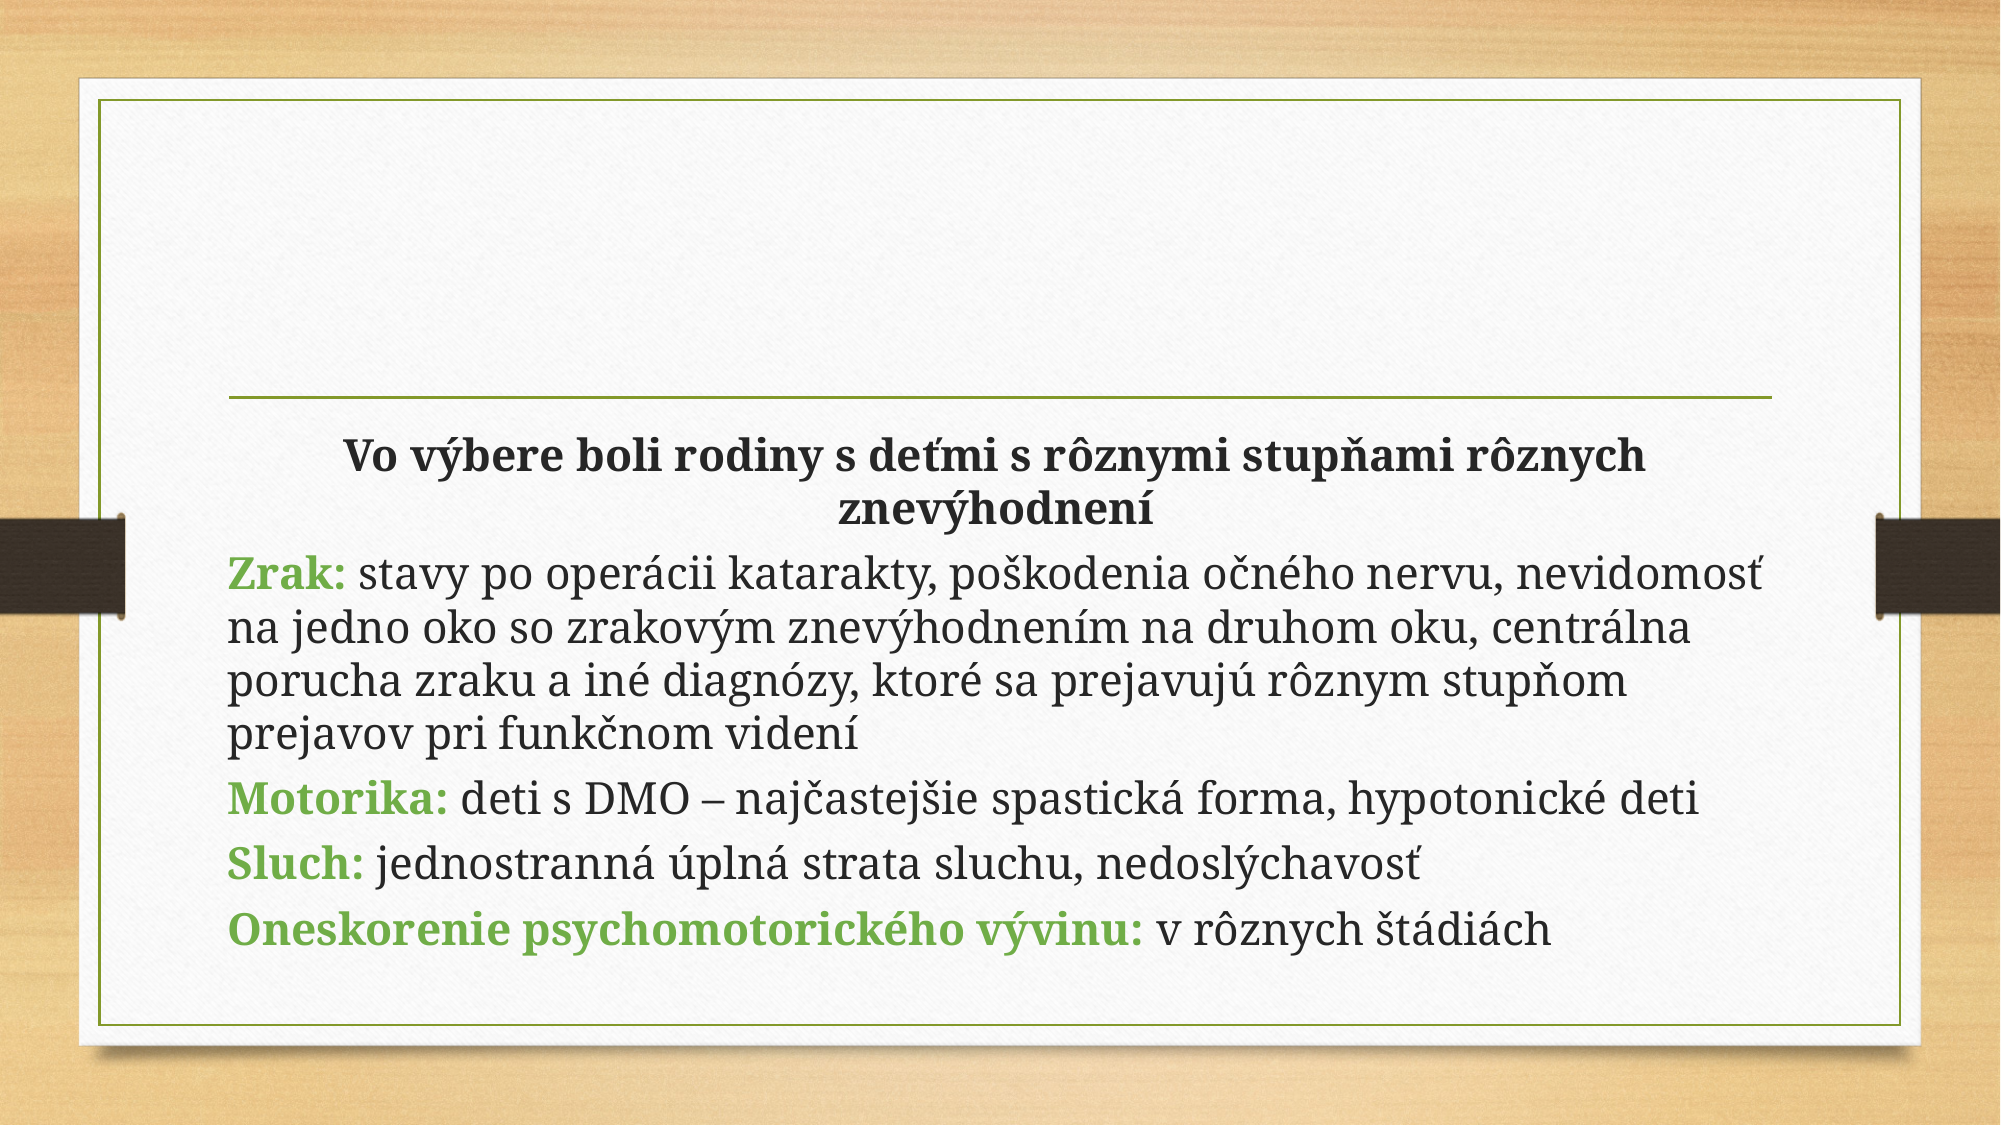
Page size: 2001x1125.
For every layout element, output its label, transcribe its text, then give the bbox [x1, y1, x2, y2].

list Vo výbere boli rodiny s deťmi s rôznymi stupňami rôznych znevýhodnení Zrak: stavy po operácii katarakty, poškodenia očného nervu, nevidomosť na jedno oko so zrakovým znevýhodnením na druhom oku, centrálna porucha zraku a iné diagnózy, ktoré sa prejavujú rôznym stupňom prejavov pri funkčnom videní Motorika: deti s DMO – najčastejšie spastická forma, hypotonické deti Sluch: jednostranná úplná strata sluchu, nedoslýchavosť Oneskorenie psychomotorického vývinu: v rôznych štádiách [212, 419, 1788, 964]
